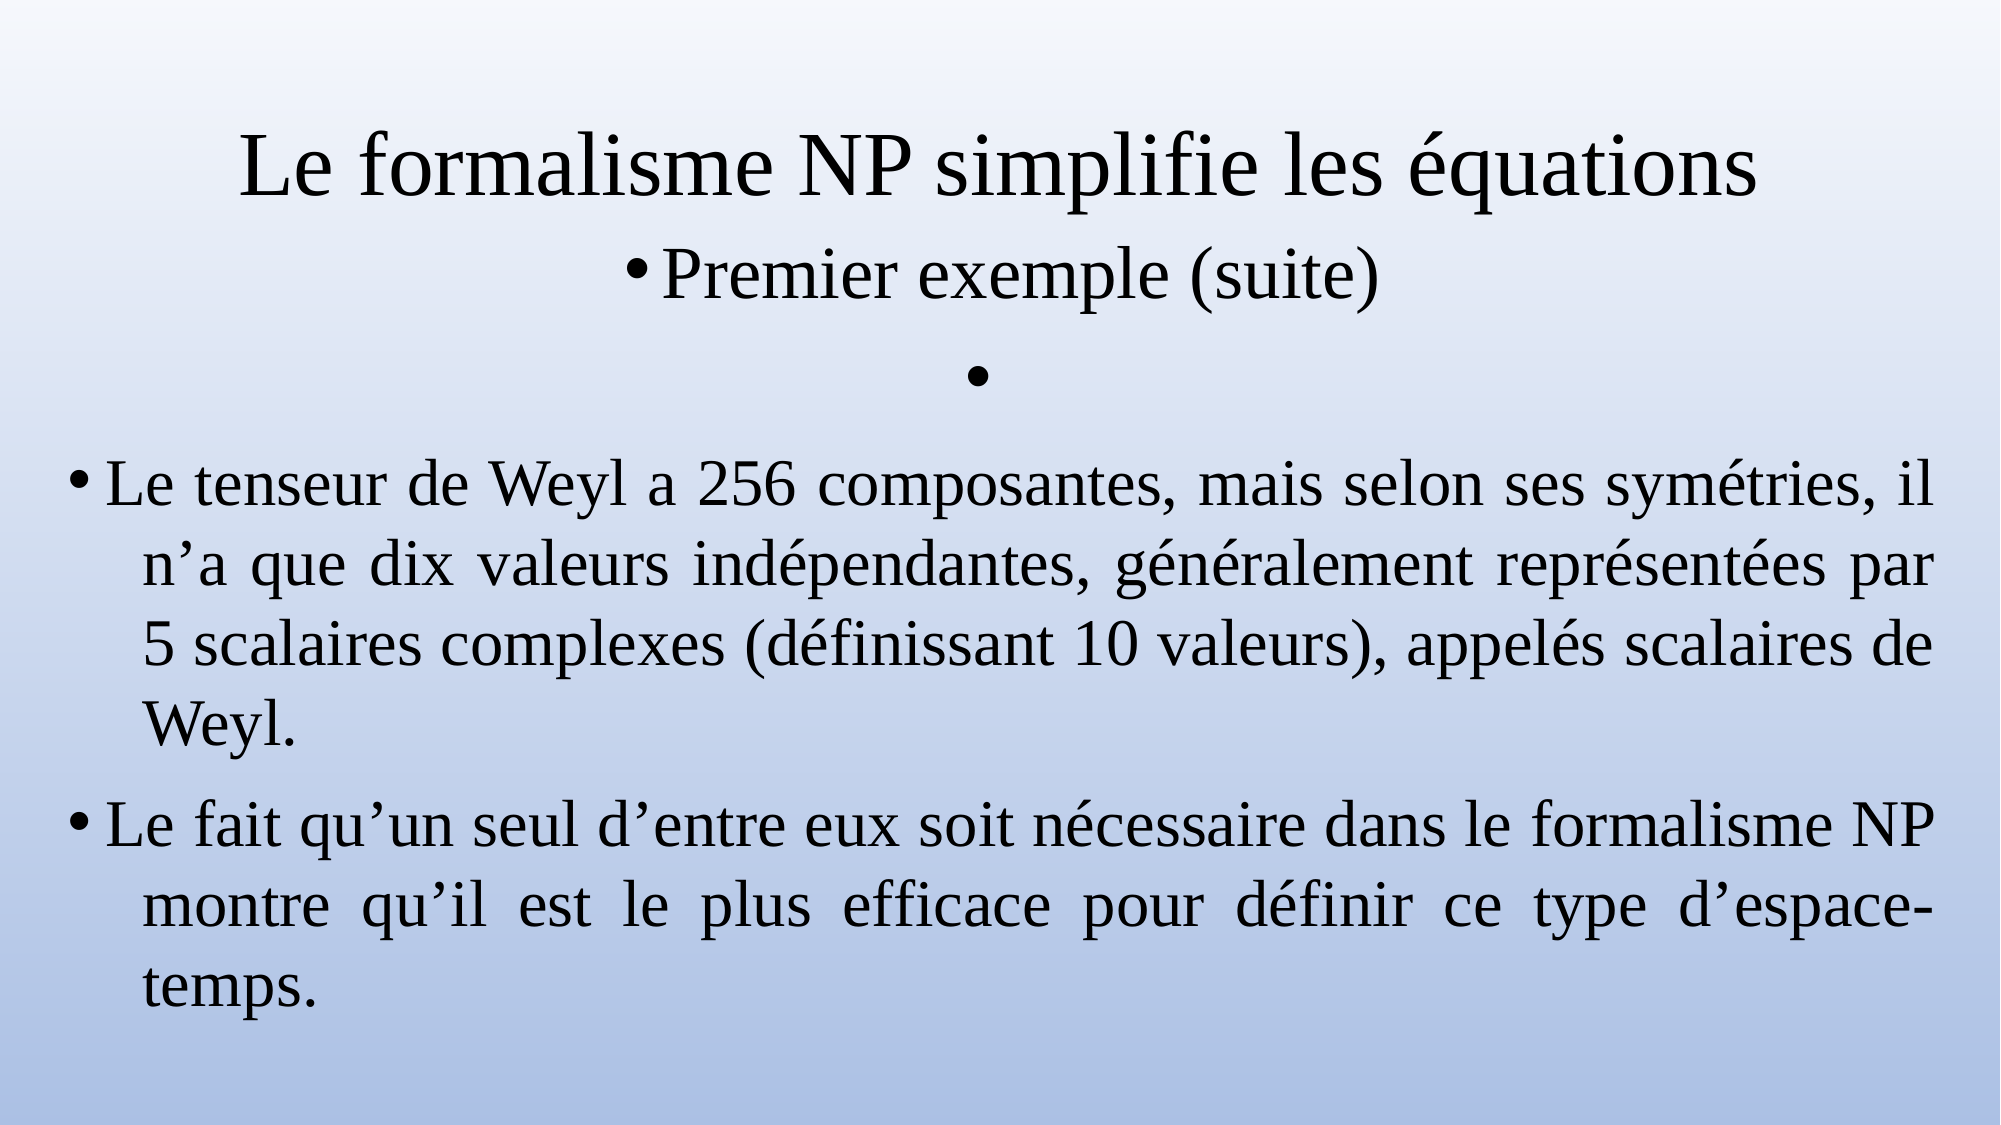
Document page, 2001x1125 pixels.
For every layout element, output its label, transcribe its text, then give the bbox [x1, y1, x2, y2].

list Premier exemple (suite) Le tenseur de Weyl a 256 composantes, mais selon ses symétries, il n’a que dix valeurs indépendantes, généralement représentées par 5 scalaires complexes (définissant 10 valeurs), appelés scalaires de Weyl. Le fait qu’un seul d’entre eux soit nécessaire dans le formalisme NP montre qu’il est le plus efficace pour définir ce type d’espace-temps. [52, 233, 1954, 1105]
title Le formalisme NP simplifie les équations [137, 56, 1863, 233]
